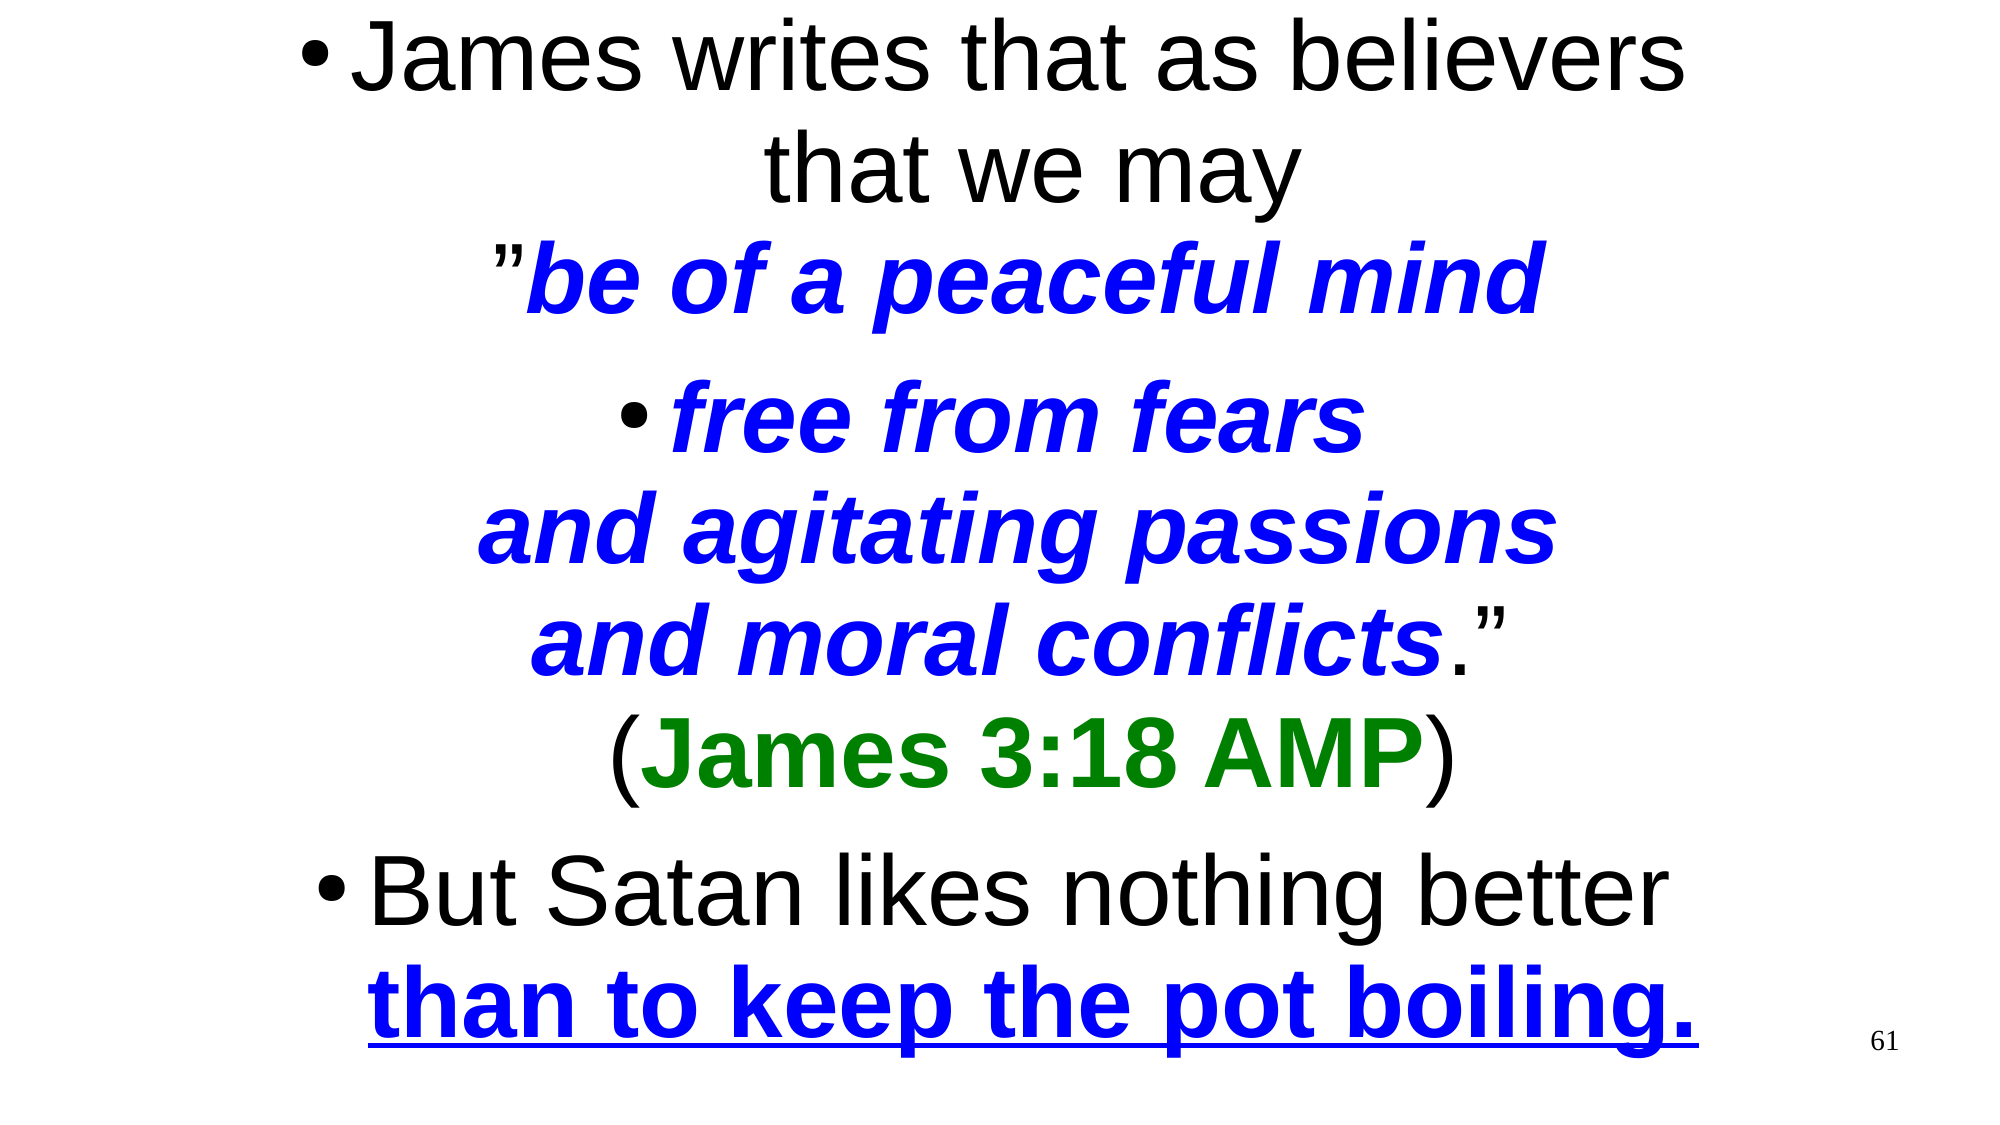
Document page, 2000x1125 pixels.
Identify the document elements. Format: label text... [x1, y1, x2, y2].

list James writes that as believers that we may ”be of a peaceful mind free from fears and agitating passions and moral conflicts.” (James 3:18 AMP) But Satan likes nothing better than to keep the pot boiling. [0, 0, 1996, 1123]
